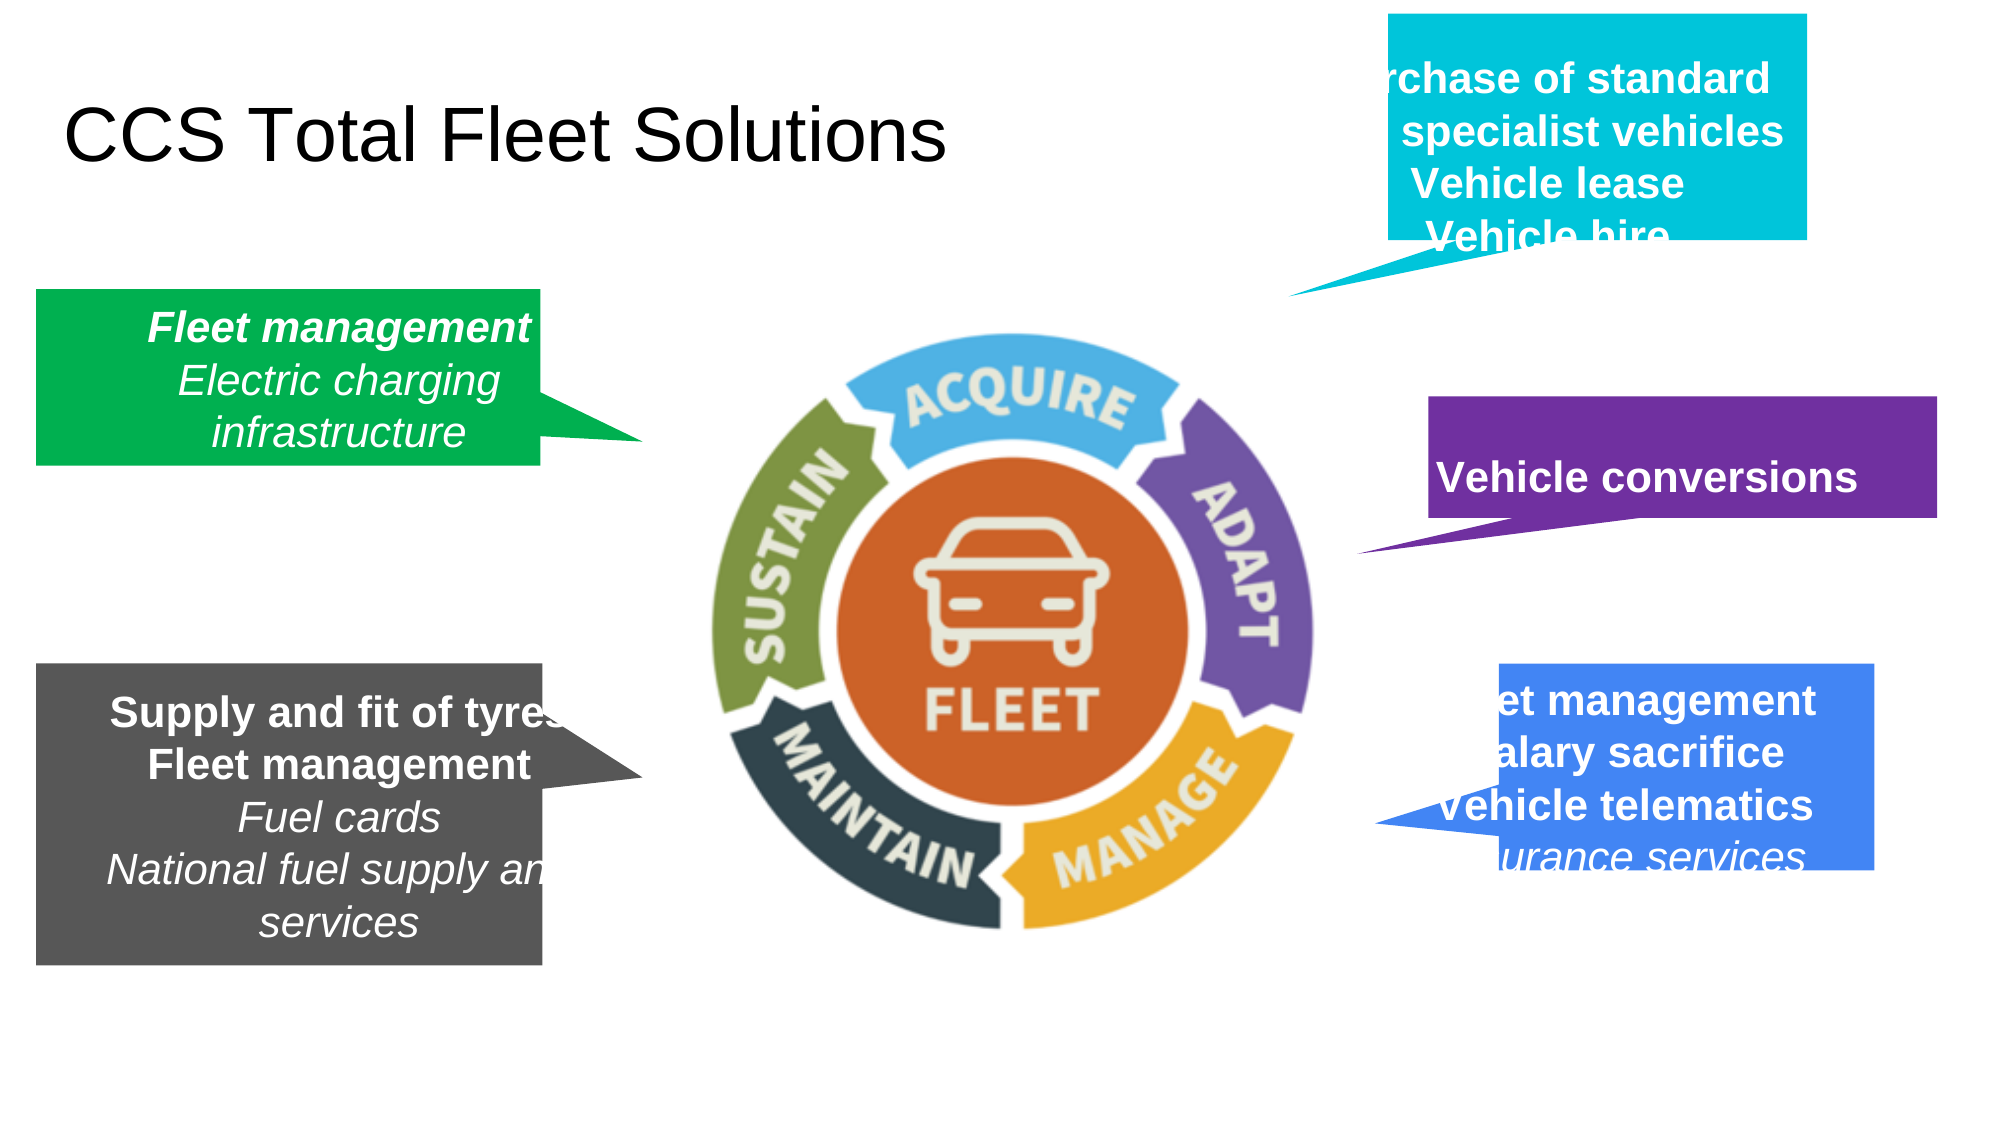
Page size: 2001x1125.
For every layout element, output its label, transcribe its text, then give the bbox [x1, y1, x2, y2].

text_box Fleet management Salary sacrifice Vehicle telematics Insurance services [1374, 663, 1875, 871]
text_box CCS Total Fleet Solutions [43, 64, 1279, 204]
picture [683, 308, 1358, 966]
text_box Supply and fit of tyres Fleet management Fuel cards National fuel supply and services [36, 663, 643, 966]
text_box Vehicle conversions [1357, 396, 1938, 554]
text_box Fleet management Electric charging infrastructure [36, 289, 643, 466]
text_box Purchase of standard and specialist vehicles Vehicle lease Vehicle hire [1288, 13, 1808, 297]
